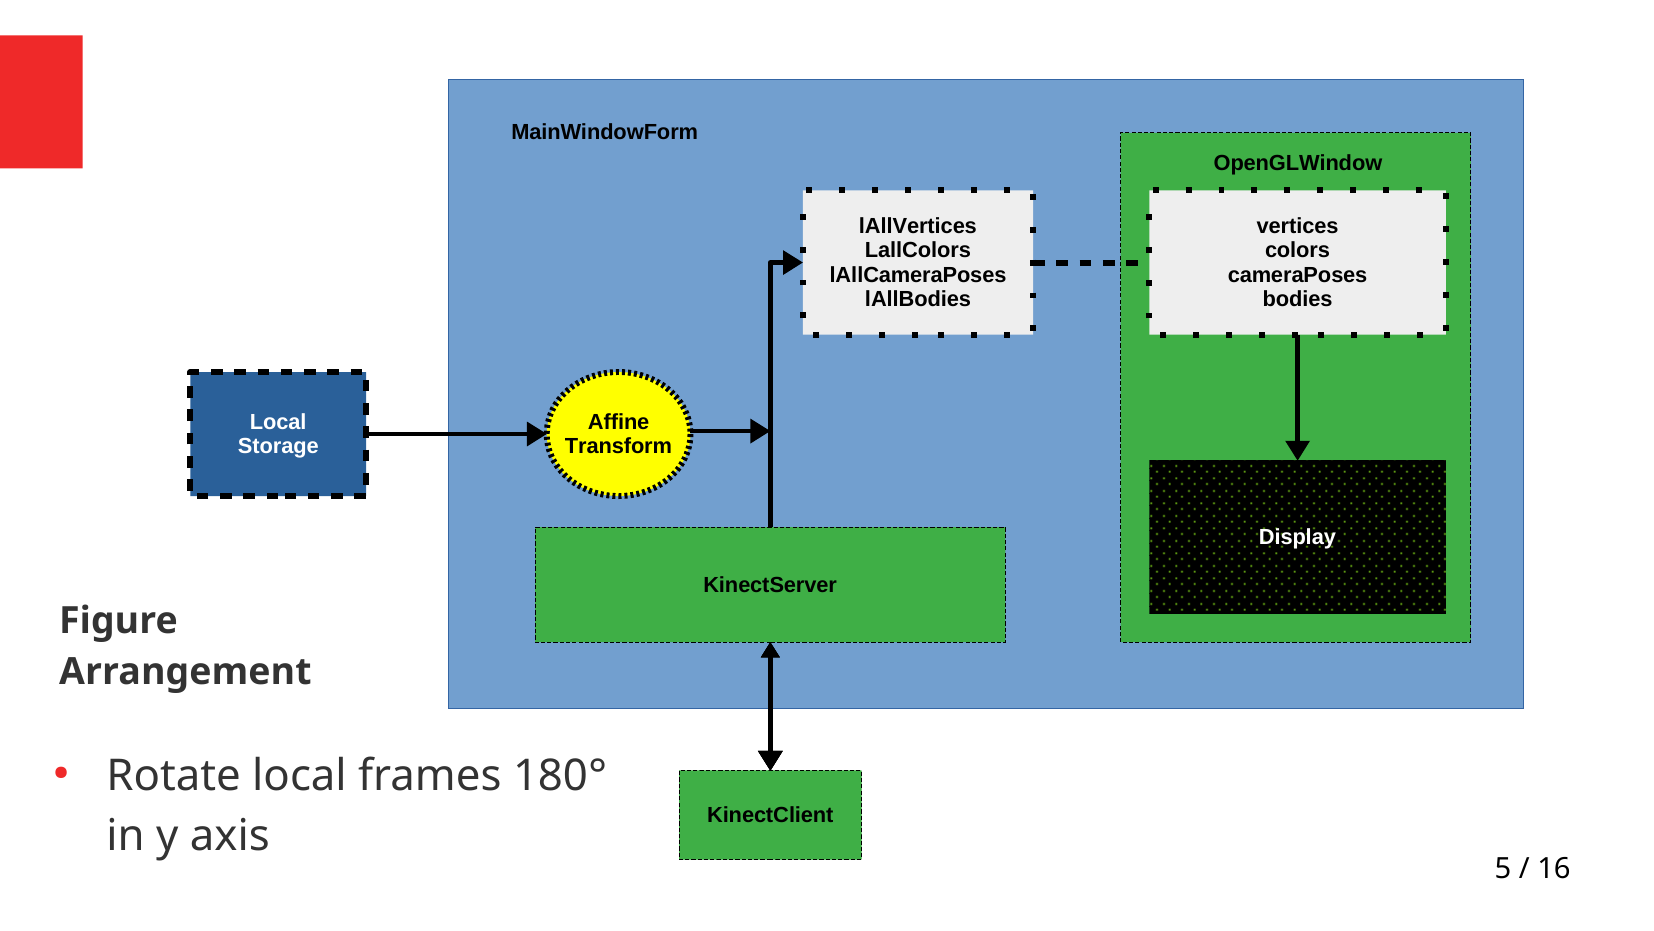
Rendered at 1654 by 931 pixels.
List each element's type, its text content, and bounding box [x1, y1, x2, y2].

text_box KinectServer [535, 527, 1006, 643]
text_box Display [1149, 460, 1446, 614]
text_box KinectClient [679, 770, 862, 860]
title Figure Arrangement [59, 566, 497, 723]
list Rotate local frames 180° in y axis [35, 744, 627, 931]
text_box OpenGLWindow [1197, 150, 1399, 176]
text_box [448, 433, 769, 709]
text_box [448, 79, 1524, 709]
text_box vertices colors cameraPoses bodies [1149, 190, 1446, 335]
text_box lAllVertices LallColors lAllCameraPoses lAllBodies [802, 190, 1034, 335]
text_box Local Storage [190, 372, 367, 497]
text_box Affine Transform [546, 371, 691, 497]
text_box MainWindowForm [472, 119, 737, 169]
